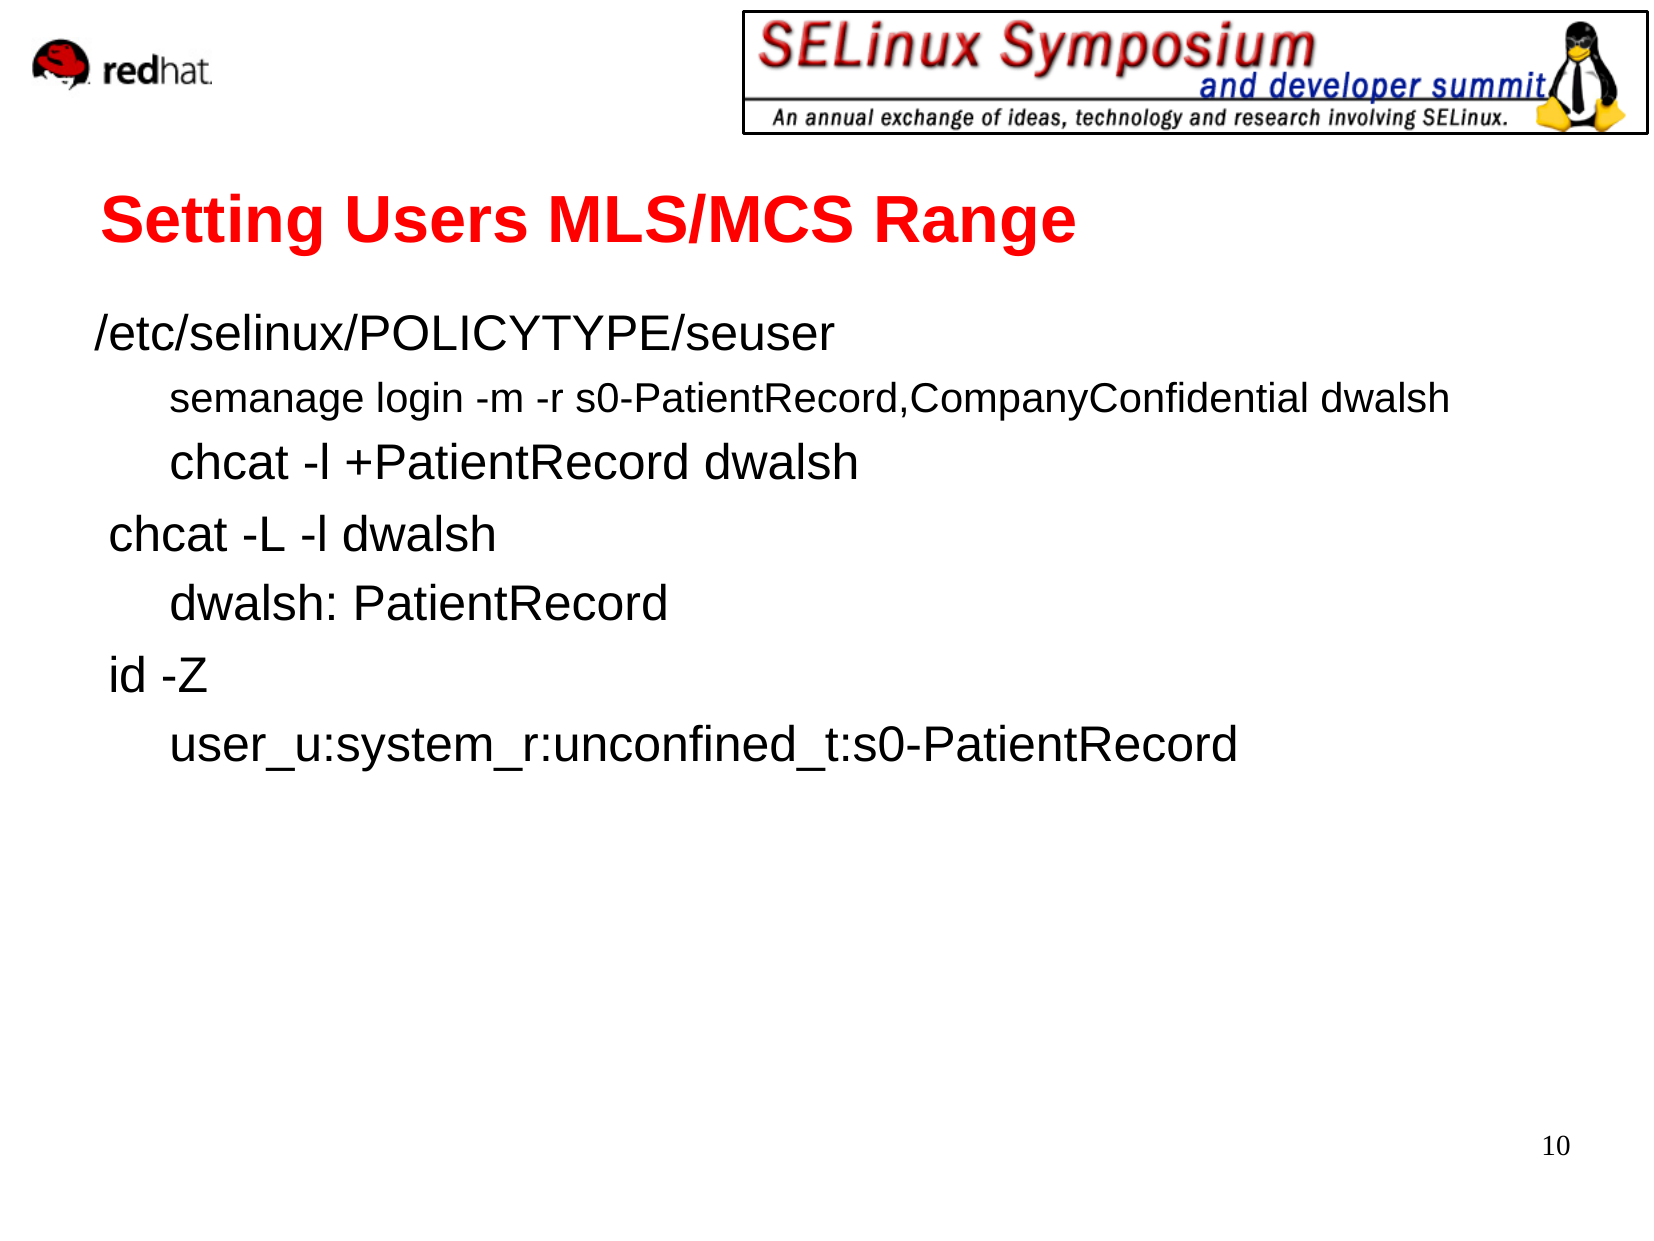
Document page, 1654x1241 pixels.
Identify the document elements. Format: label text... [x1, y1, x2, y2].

text_box [94, 294, 1511, 365]
picture [745, 13, 1646, 132]
title Setting Users MLS/MCS Range [100, 164, 1506, 275]
picture [31, 37, 212, 98]
list /etc/selinux/POLICYTYPE/seuser semanage login -m -r s0-PatientRecord,CompanyConfidential dwalsh chcat -l +PatientRecord dwalsh chcat -L -l dwalsh dwalsh: PatientRecord id -Z user_u:system_r:unconfined_t:s0-PatientRecord [94, 304, 1500, 1174]
